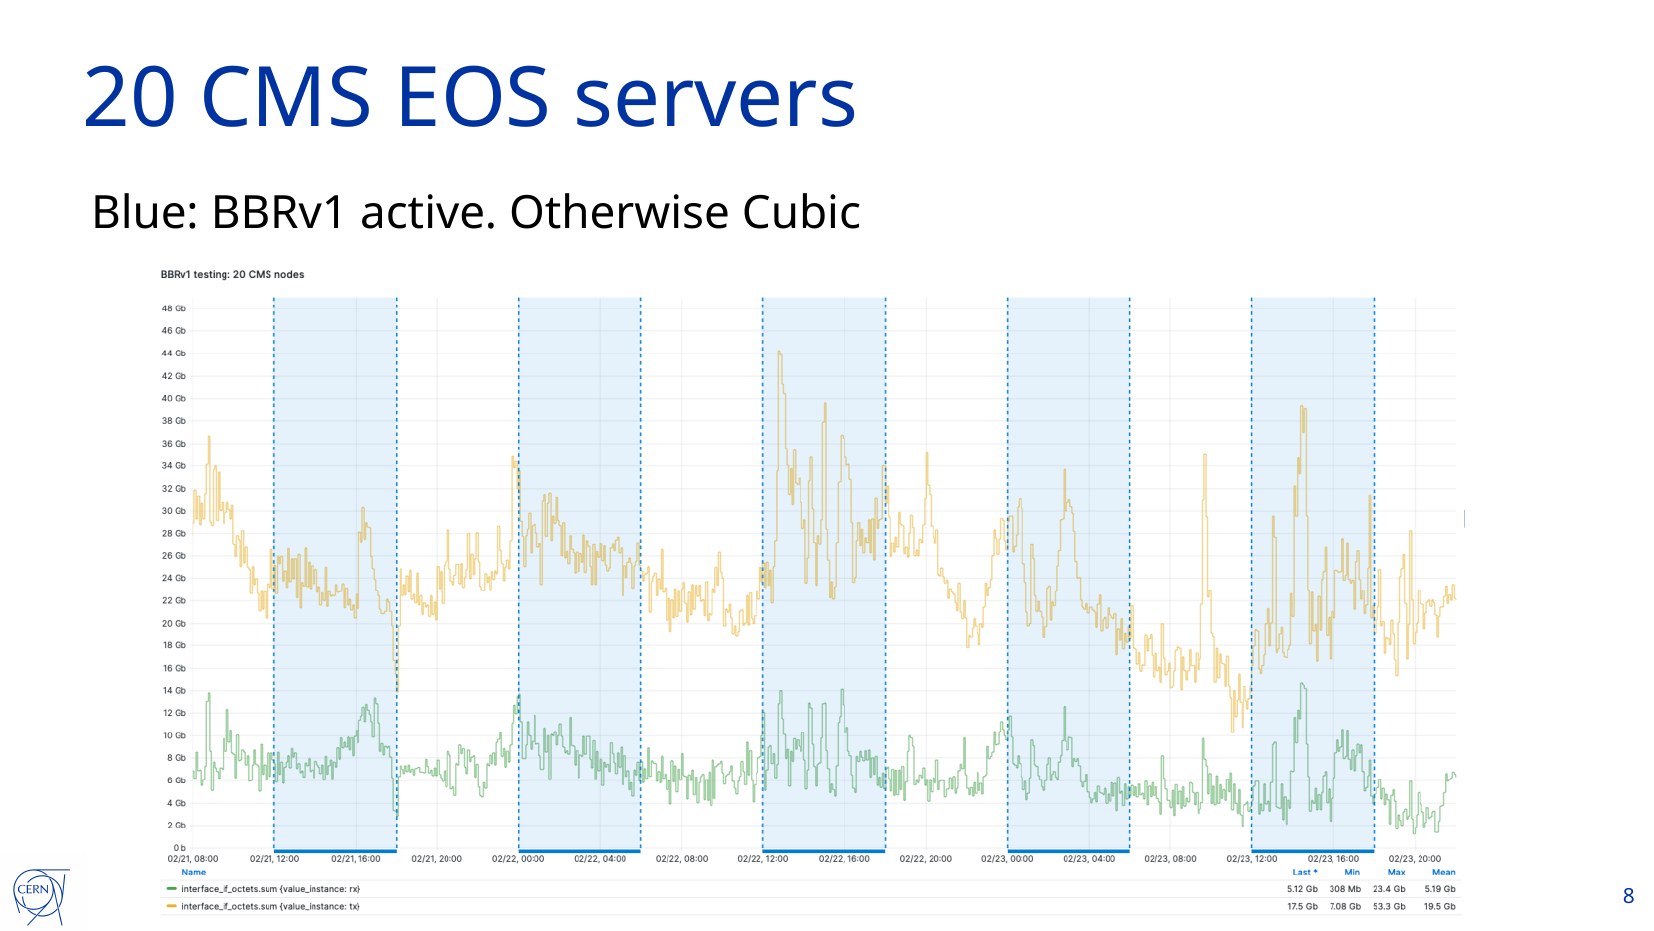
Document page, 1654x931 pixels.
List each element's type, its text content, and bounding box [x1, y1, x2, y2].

text_box Blue: BBRv1 active. Otherwise Cubic [76, 172, 1601, 931]
picture [0, 850, 76, 931]
title 20 CMS EOS servers [82, 37, 1571, 172]
